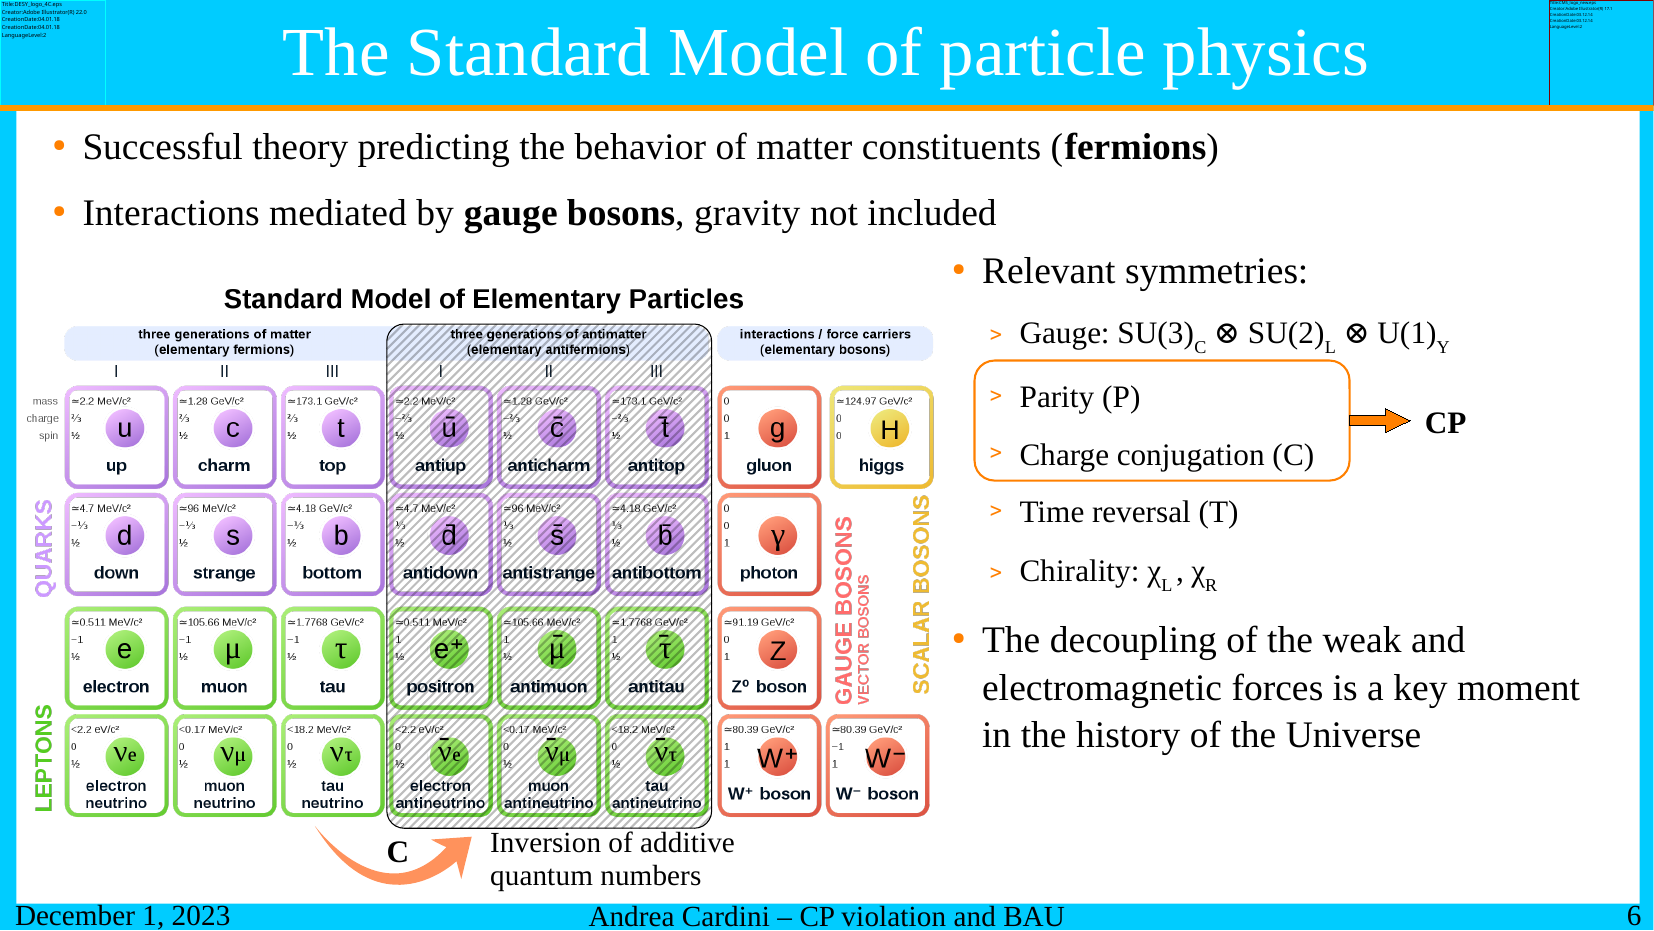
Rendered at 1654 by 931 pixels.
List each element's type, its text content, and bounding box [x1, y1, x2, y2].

text_box [386, 324, 712, 829]
list Relevant symmetries: Gauge: SU(3)C ⊗ SU(2)L ⊗ U(1)Y Parity (P) Charge conjugation (C) Time reversal (T) Chirality: χL , χR The decoupling of the weak and electromagnetic forces is a key moment in the history of the Universe [914, 243, 1635, 916]
text_box Inversion of additive quantum numbers [475, 819, 820, 931]
picture [21, 268, 914, 895]
text_box C [371, 822, 417, 877]
text_box CP [1400, 393, 1491, 448]
title The Standard Model of particle physics [14, 0, 1640, 106]
text_box [1349, 408, 1411, 433]
list Successful theory predicting the behavior of matter constituents (fermions) Interactions mediated by gauge bosons, gravity not included [15, 120, 1606, 268]
